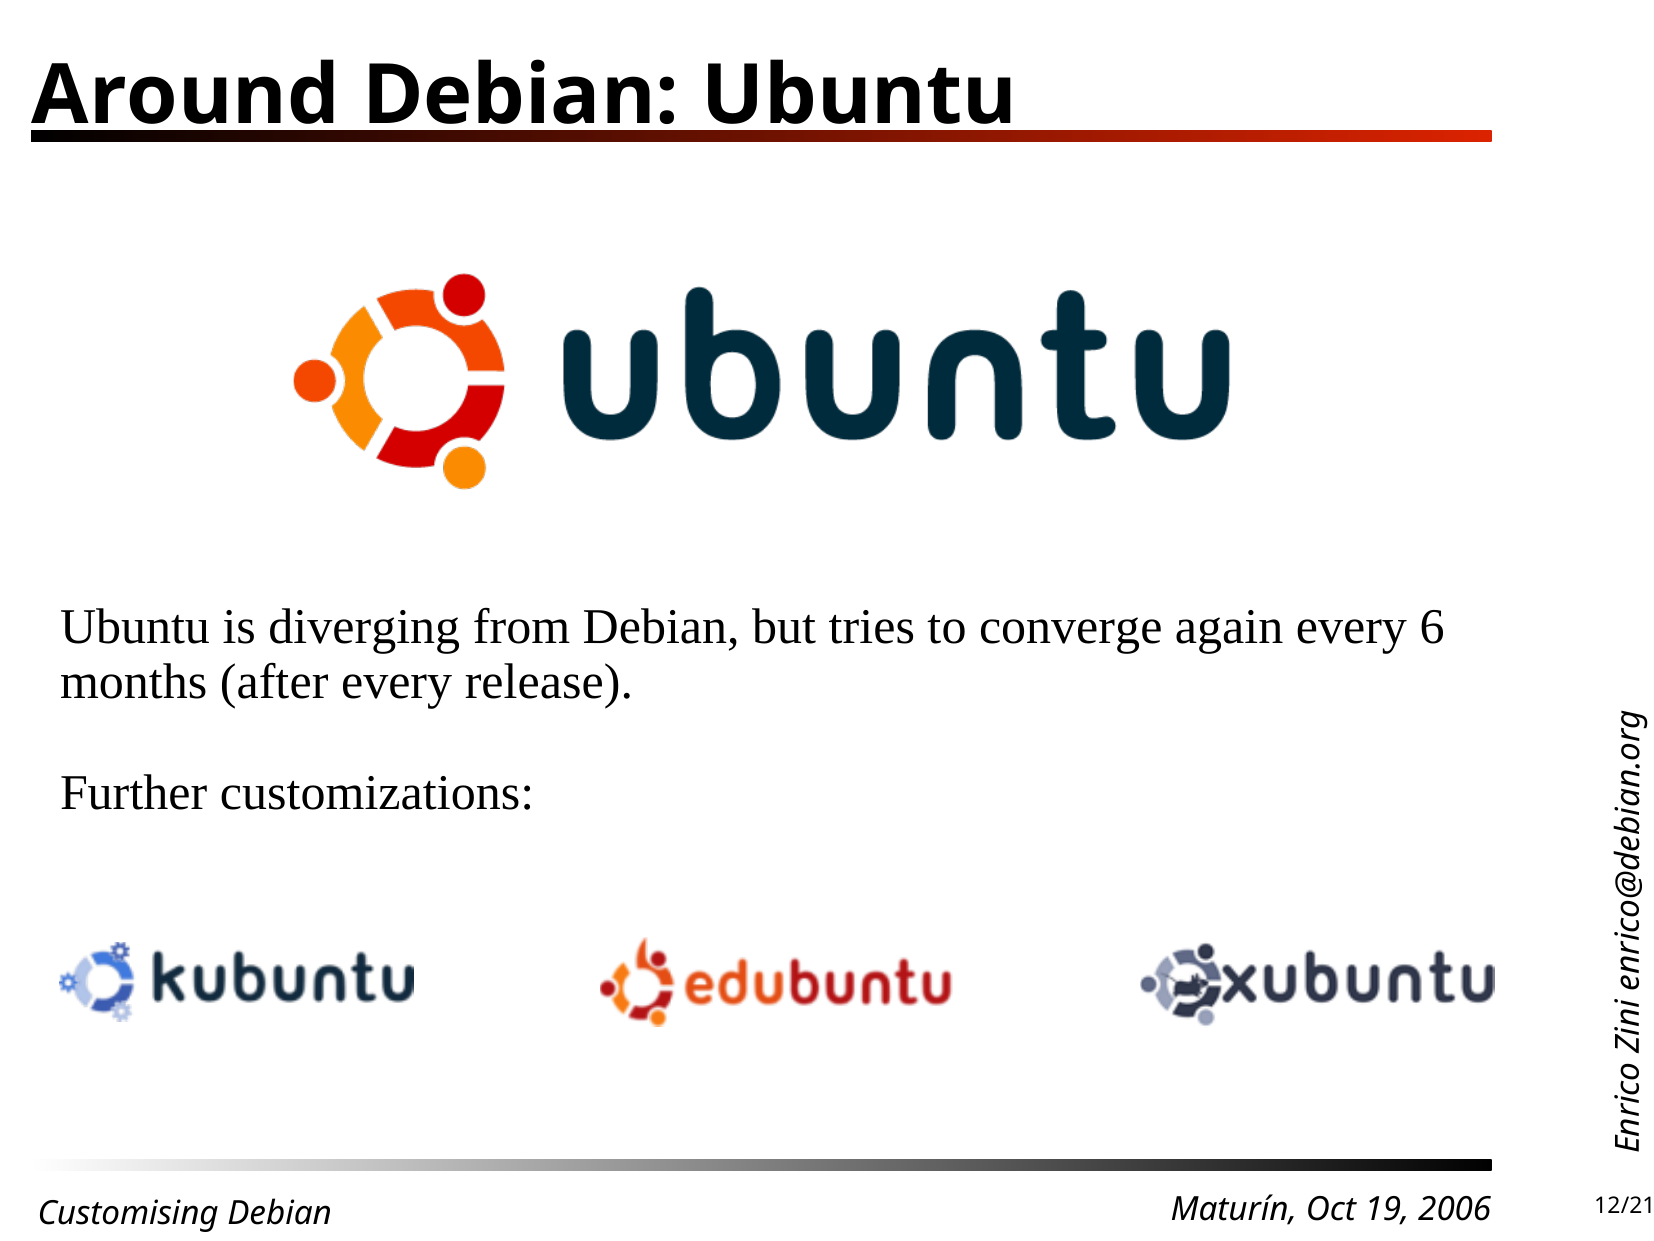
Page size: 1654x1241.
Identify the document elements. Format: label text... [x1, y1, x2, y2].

text_box Ubuntu is diverging from Debian, but tries to converge again every 6 months (after every release). Further customizations: [59, 599, 1495, 833]
picture [1140, 936, 1495, 1029]
picture [600, 937, 955, 1027]
text_box Around Debian: Ubuntu [31, 34, 1439, 169]
picture [291, 272, 1233, 490]
picture [59, 942, 414, 1022]
